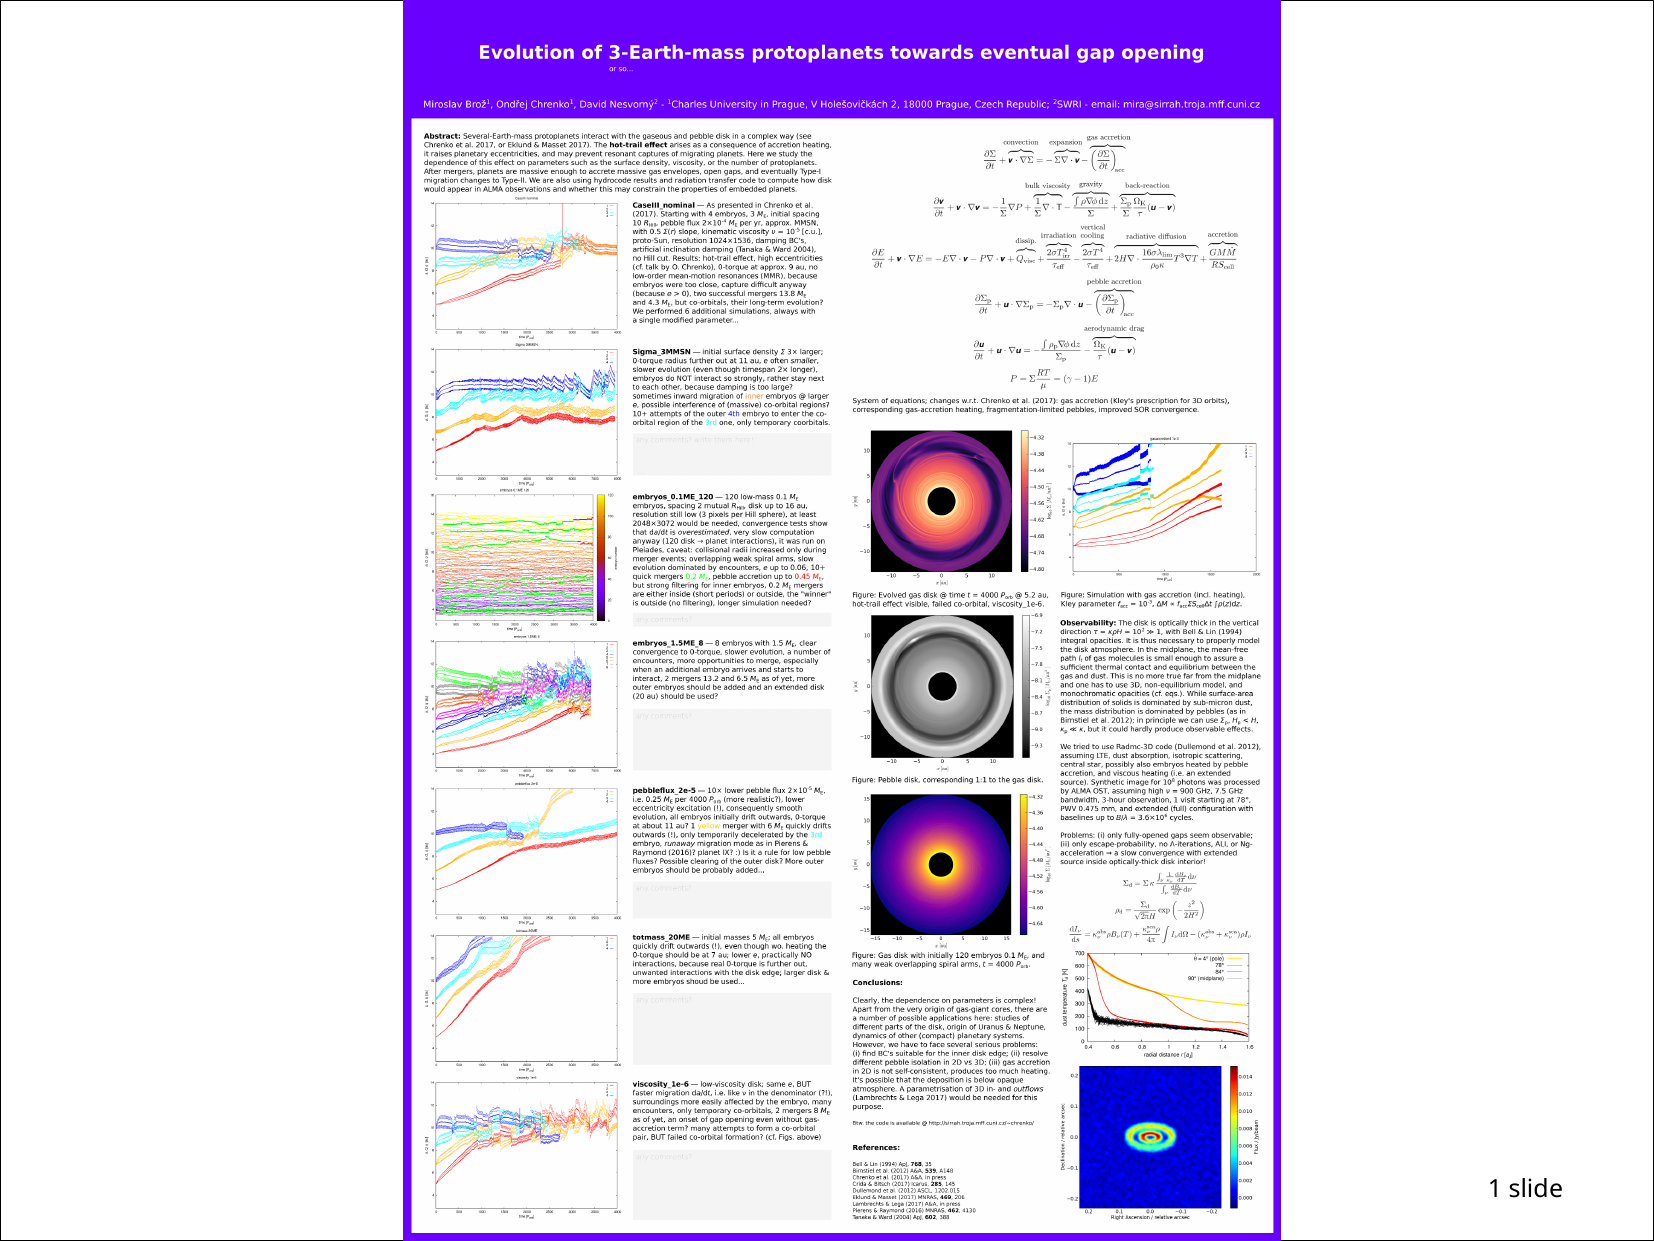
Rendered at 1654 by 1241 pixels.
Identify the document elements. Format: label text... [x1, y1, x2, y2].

text_box 1 slide [1473, 1163, 1573, 1218]
text_box [0, 0, 403, 1241]
text_box [1281, 0, 1654, 1241]
picture [403, 0, 1281, 1241]
